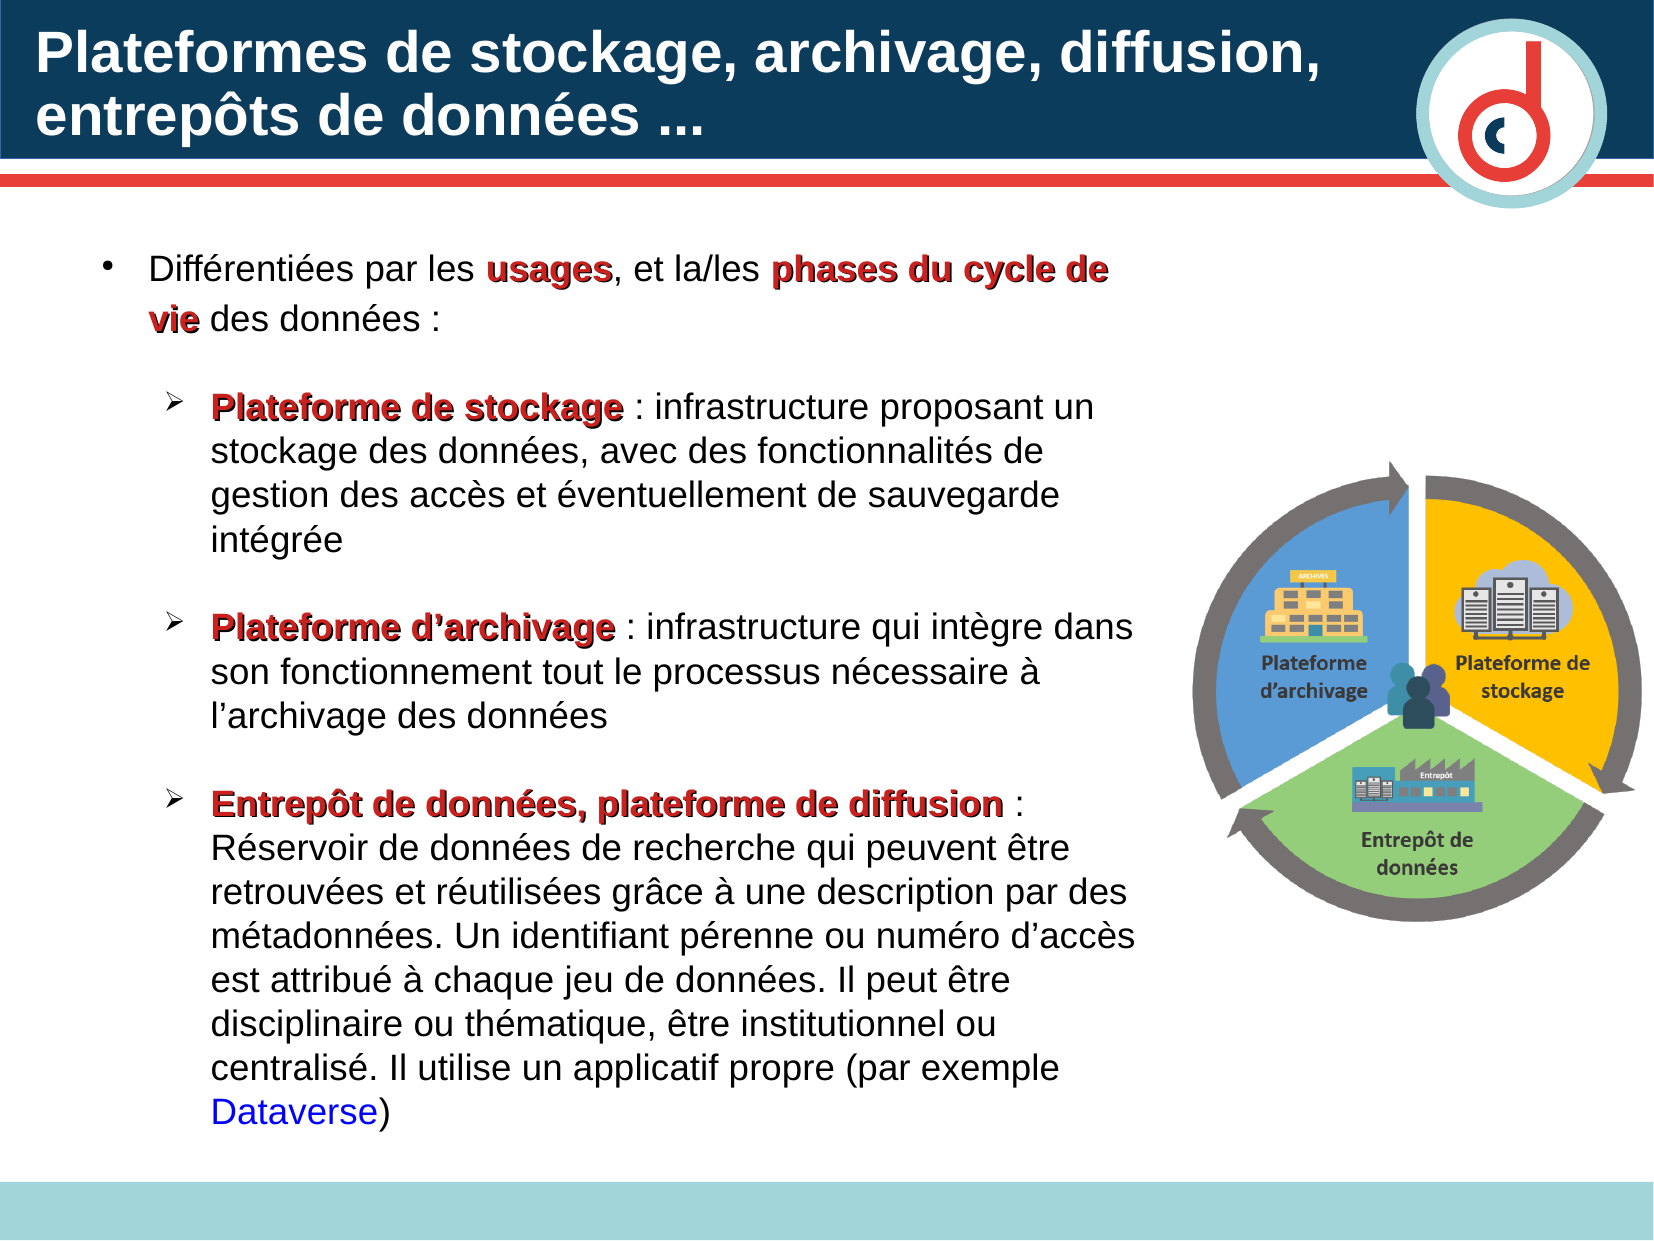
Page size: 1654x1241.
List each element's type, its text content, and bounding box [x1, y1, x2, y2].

text_box Différentiées par les usages, et la/les phases du cycle de vie des données : Plateforme de stockage : infrastructure proposant un stockage des données, avec des fonctionnalités de gestion des accès et éventuellement de sauvegarde intégrée Plateforme d’archivage : infrastructure qui intègre dans son fonctionnement tout le processus nécessaire à l’archivage des données Entrepôt de données, plateforme de diffusion : Réservoir de données de recherche qui peuvent être retrouvées et réutilisées grâce à une description par des métadonnées. Un identifiant pérenne ou numéro d’accès est attribué à chaque jeu de données. Il peut être disciplinaire ou thématique, être institutionnel ou centralisé. Il utilise un applicatif propre (par exemple Dataverse) [71, 230, 1182, 1140]
picture [1192, 460, 1642, 922]
title Plateformes de stockage, archivage, diffusion, entrepôts de données ... [35, 11, 1506, 159]
